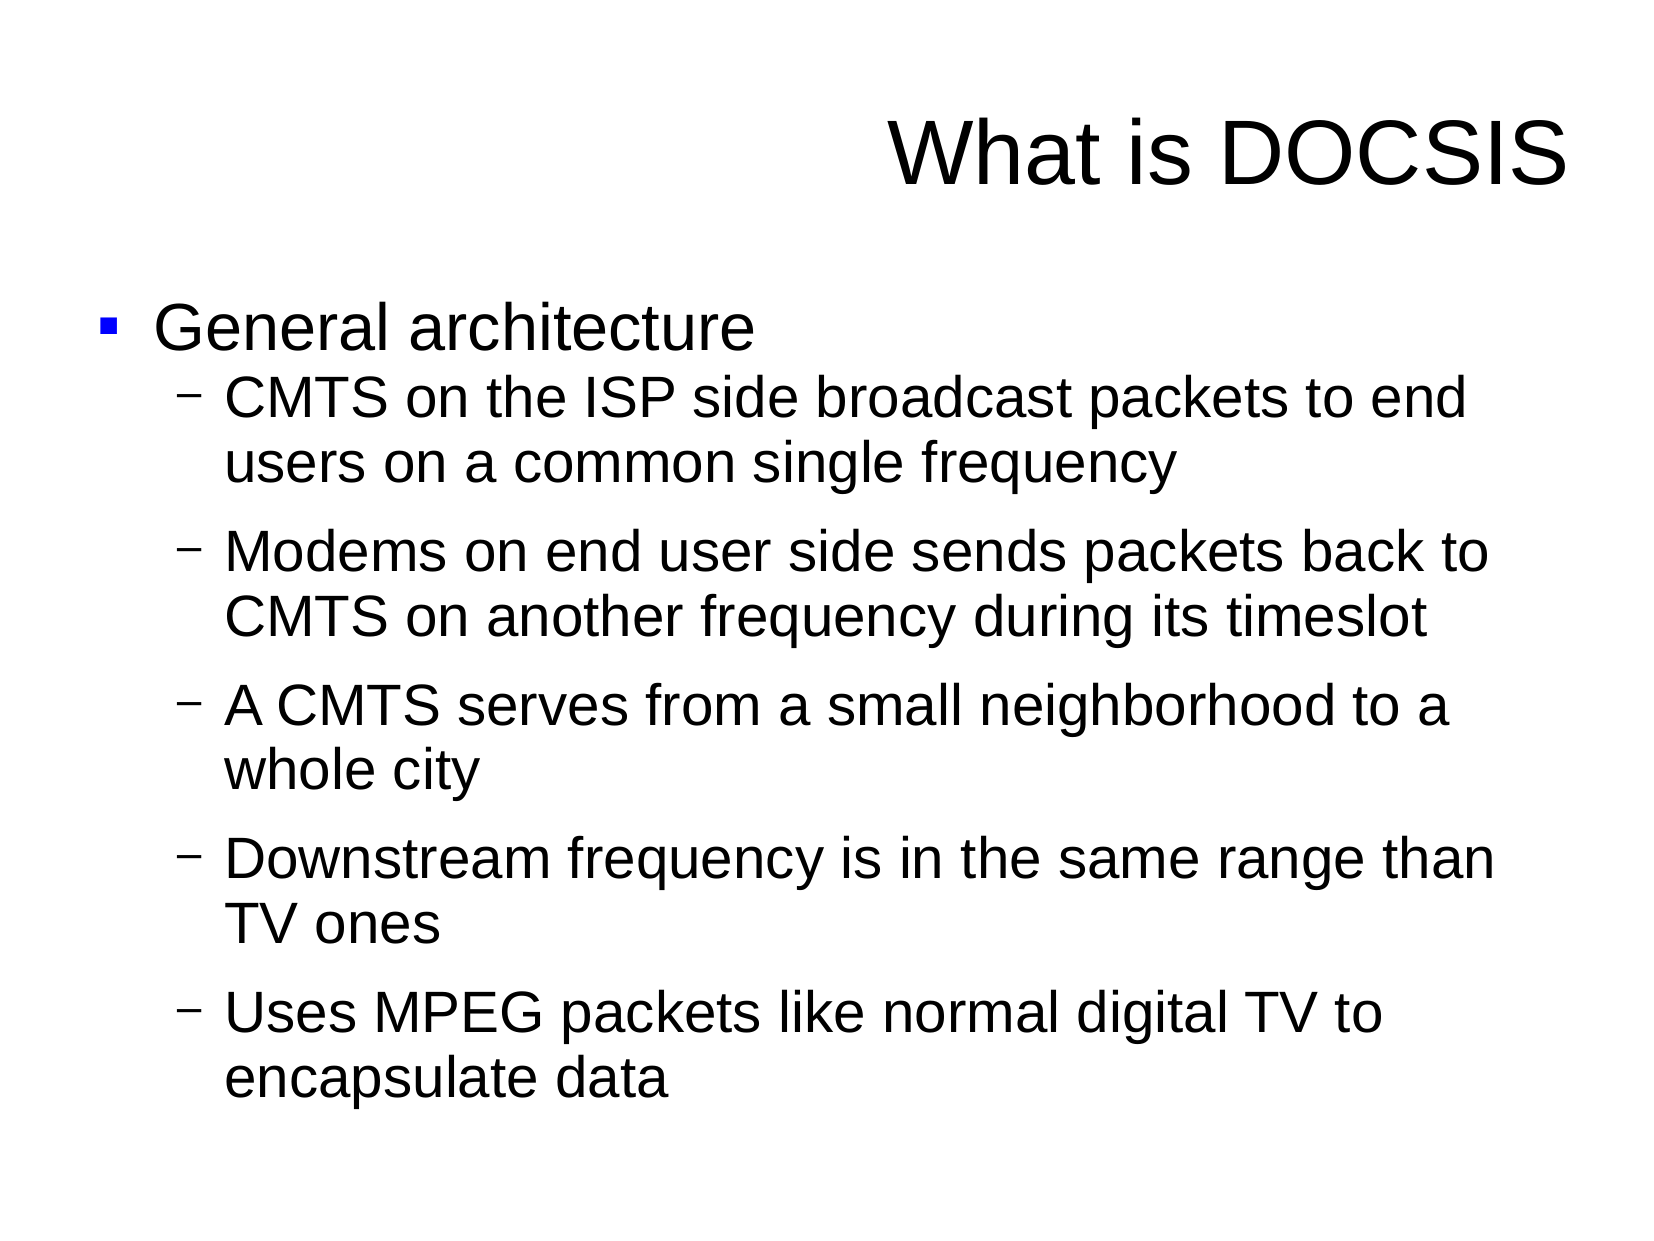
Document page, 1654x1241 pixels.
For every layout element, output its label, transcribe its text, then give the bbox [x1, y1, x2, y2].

title What is DOCSIS [82, 49, 1571, 257]
list General architecture CMTS on the ISP side broadcast packets to end users on a common single frequency Modems on end user side sends packets back to CMTS on another frequency during its timeslot A CMTS serves from a small neighborhood to a whole city Downstream frequency is in the same range than TV ones Uses MPEG packets like normal digital TV to encapsulate data [82, 290, 1571, 1110]
